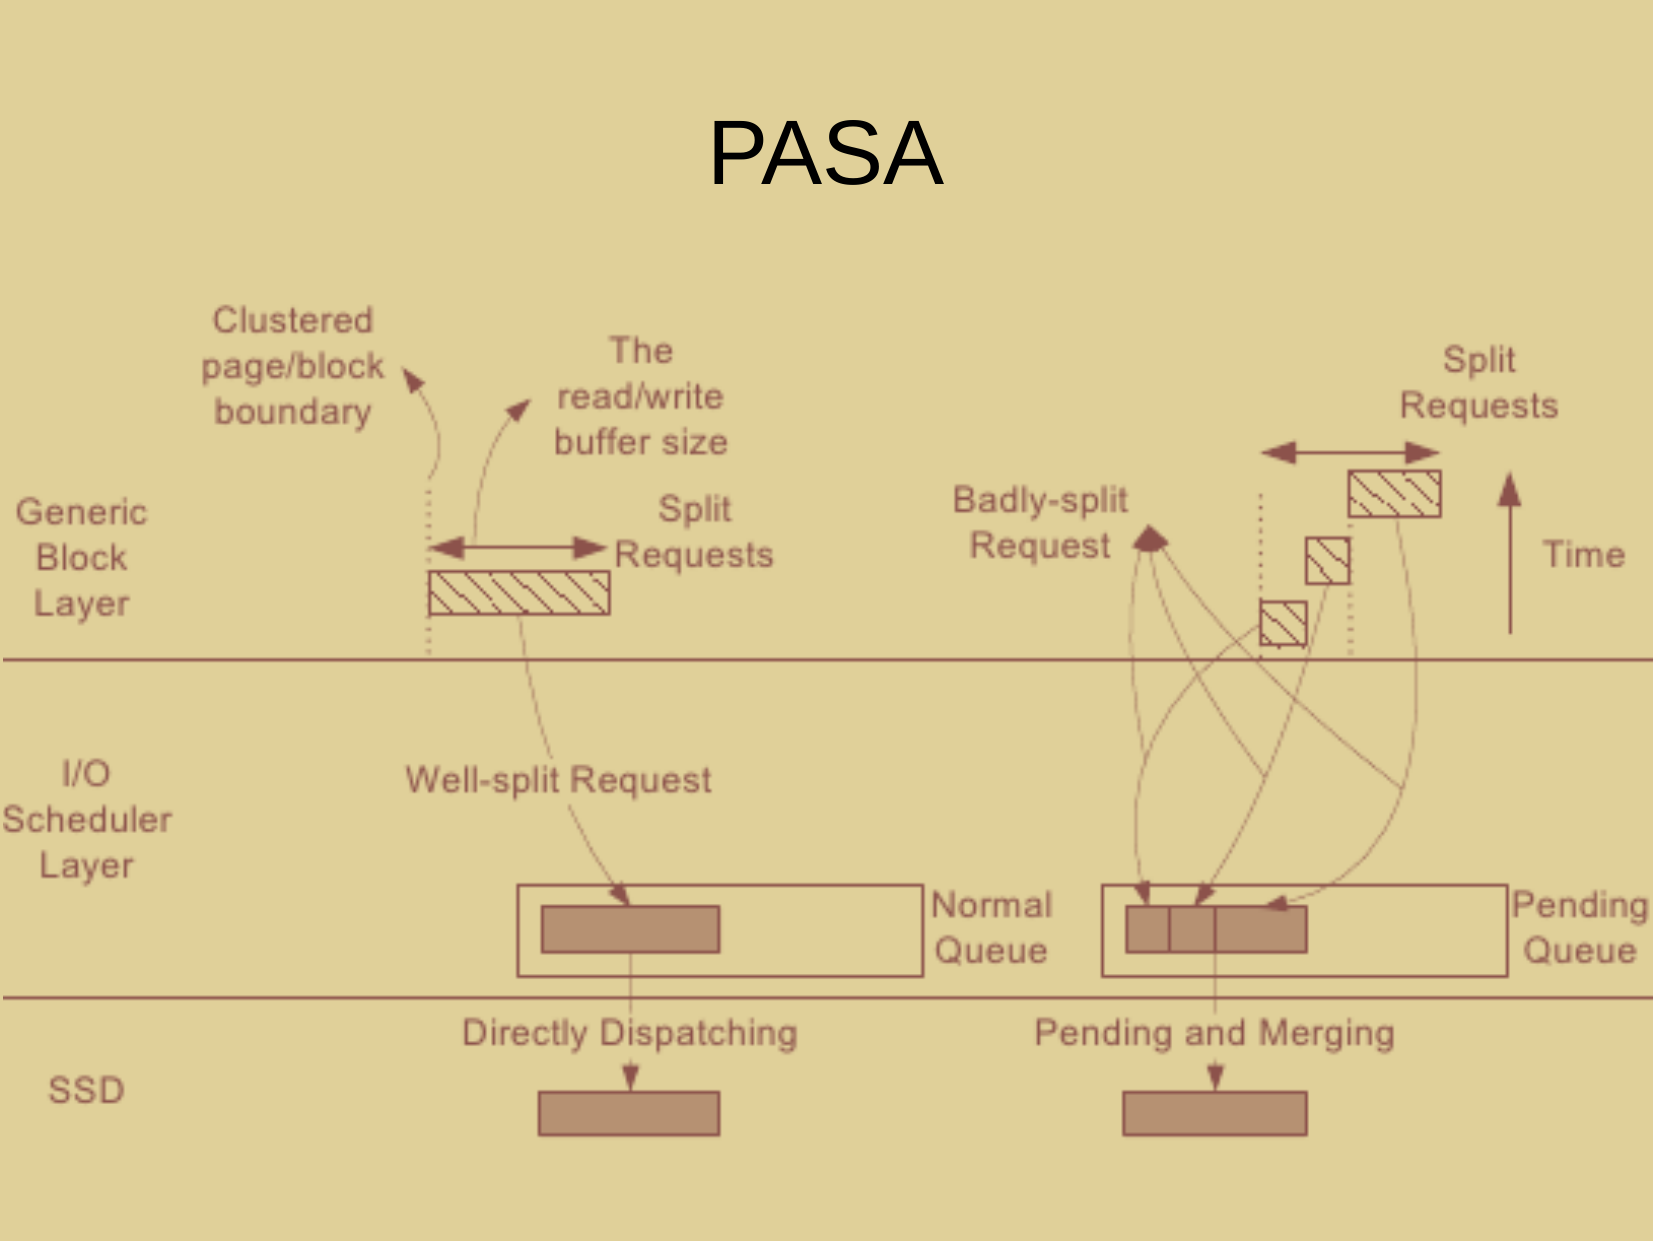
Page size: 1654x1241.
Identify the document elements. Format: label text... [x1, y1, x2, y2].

title PASA [82, 49, 1571, 257]
picture [3, 300, 1653, 1174]
